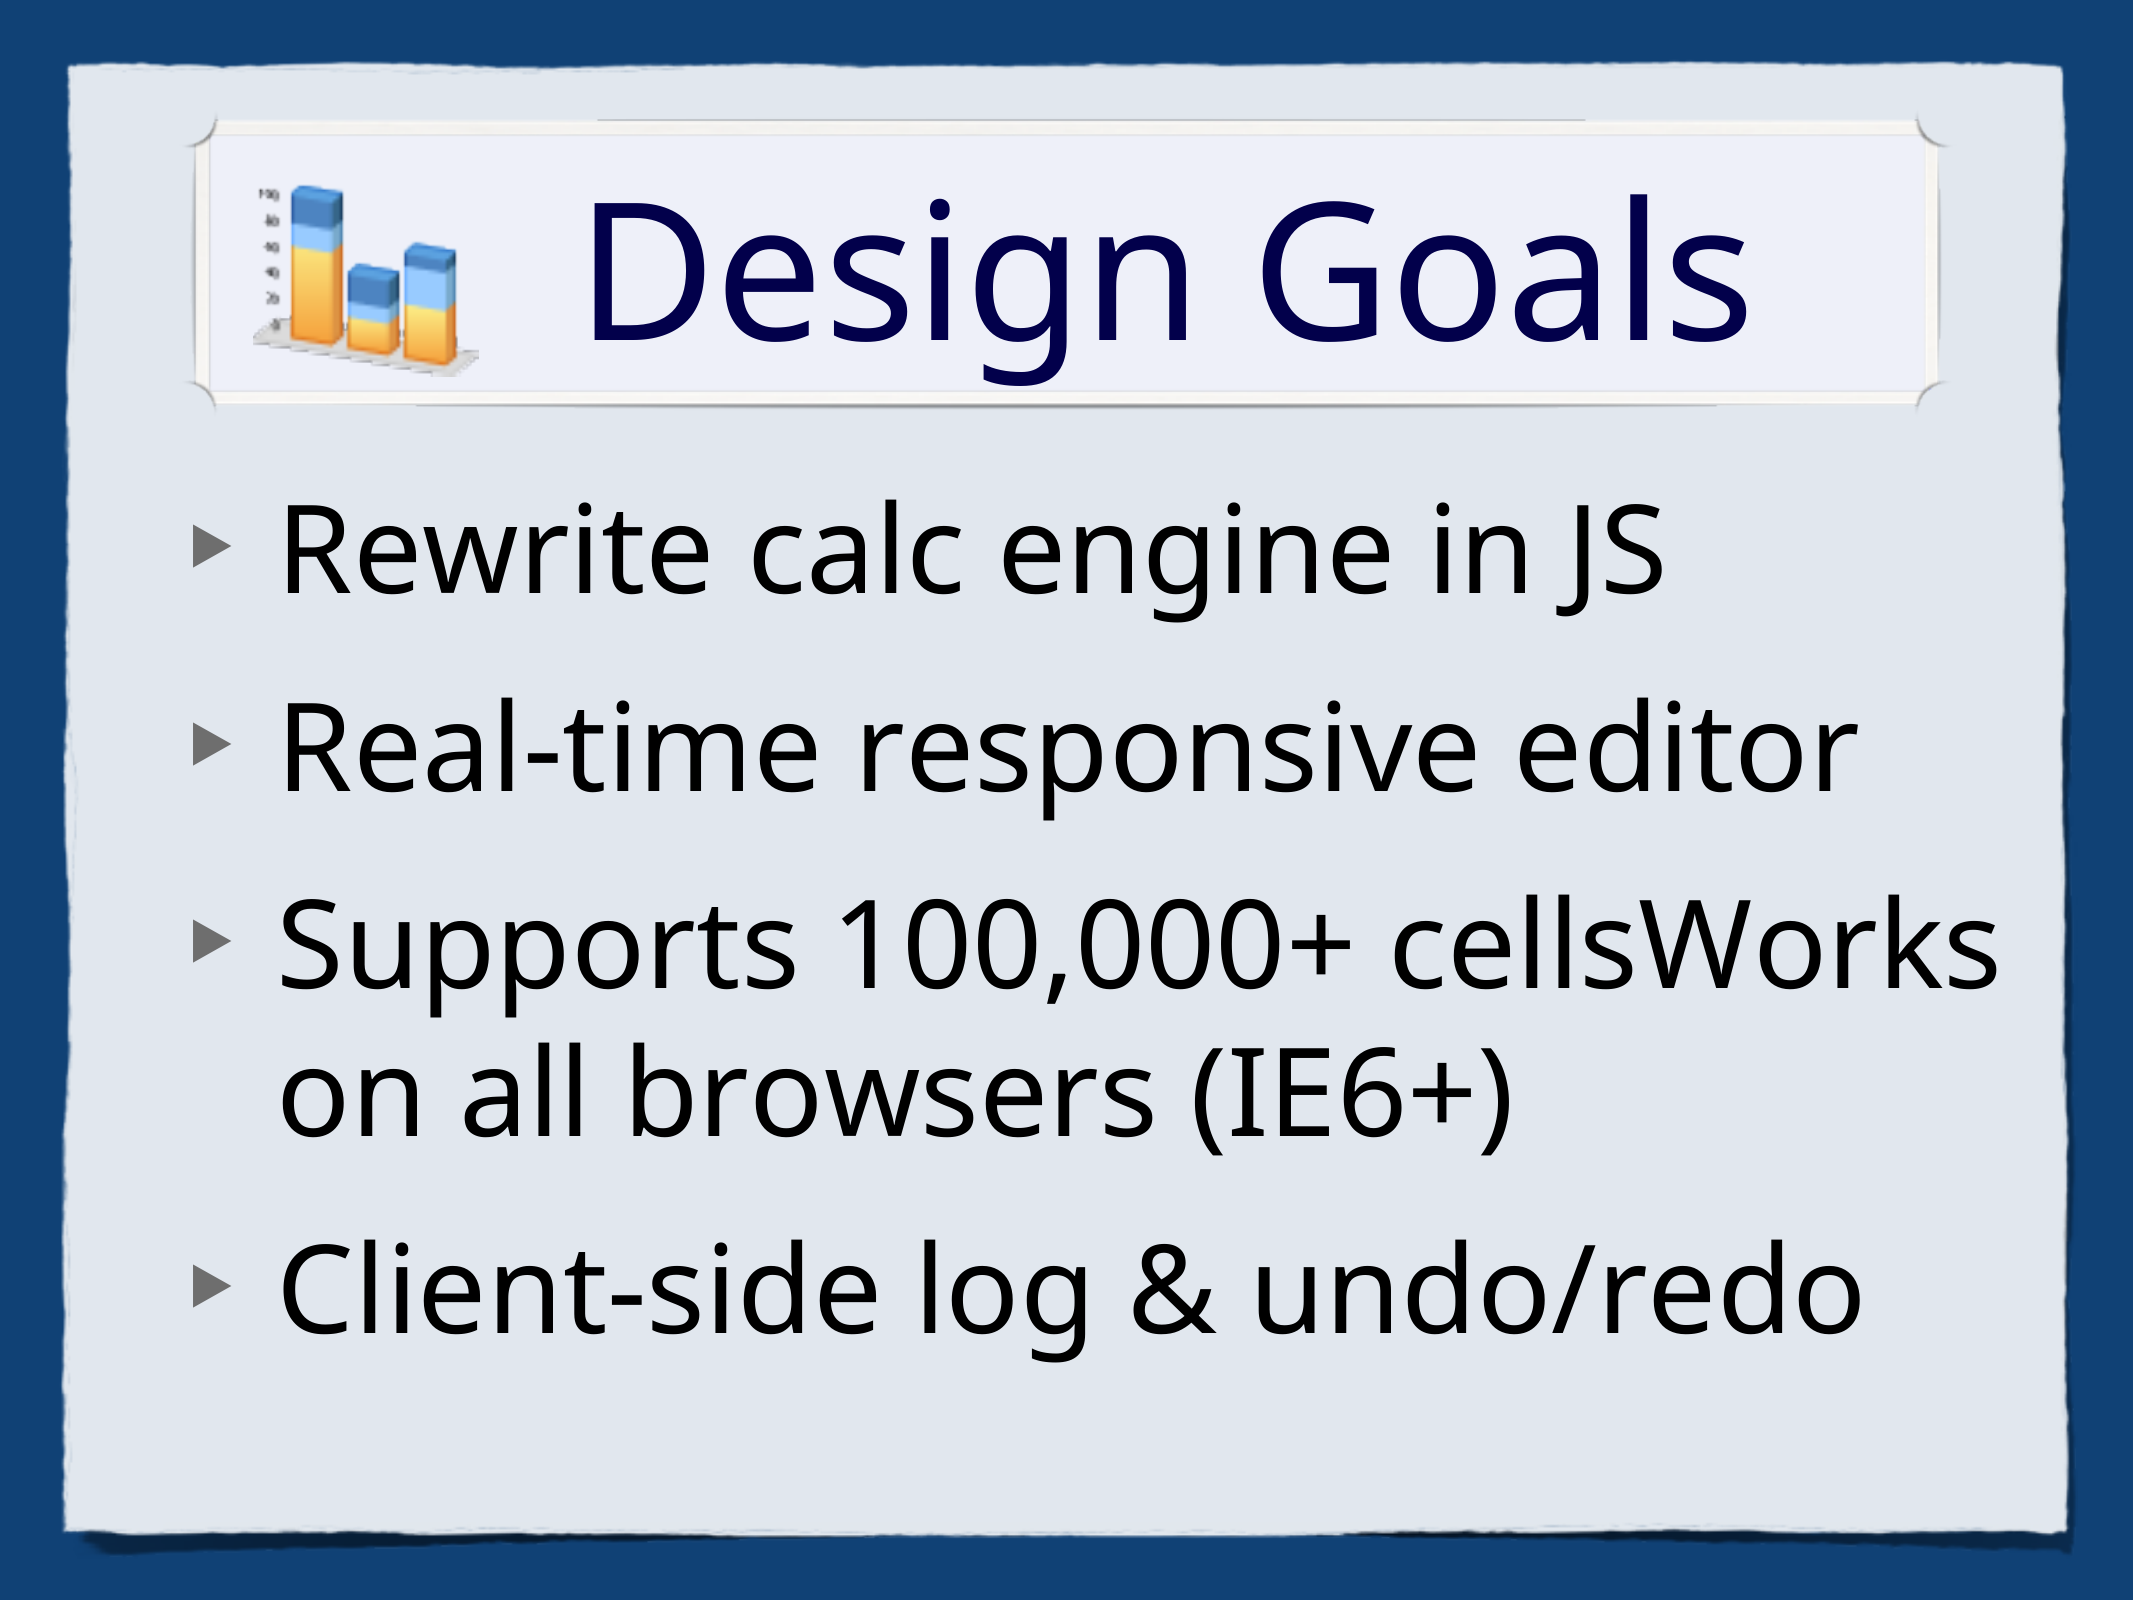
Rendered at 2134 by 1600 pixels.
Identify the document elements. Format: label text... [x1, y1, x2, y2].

picture [54, 52, 2078, 1559]
text_box Rewrite calc engine in JS Real-time responsive editor Supports 100,000+ cellsWorks on all browsers (IE6+) Client-side log & undo/redo [183, 377, 2057, 1453]
